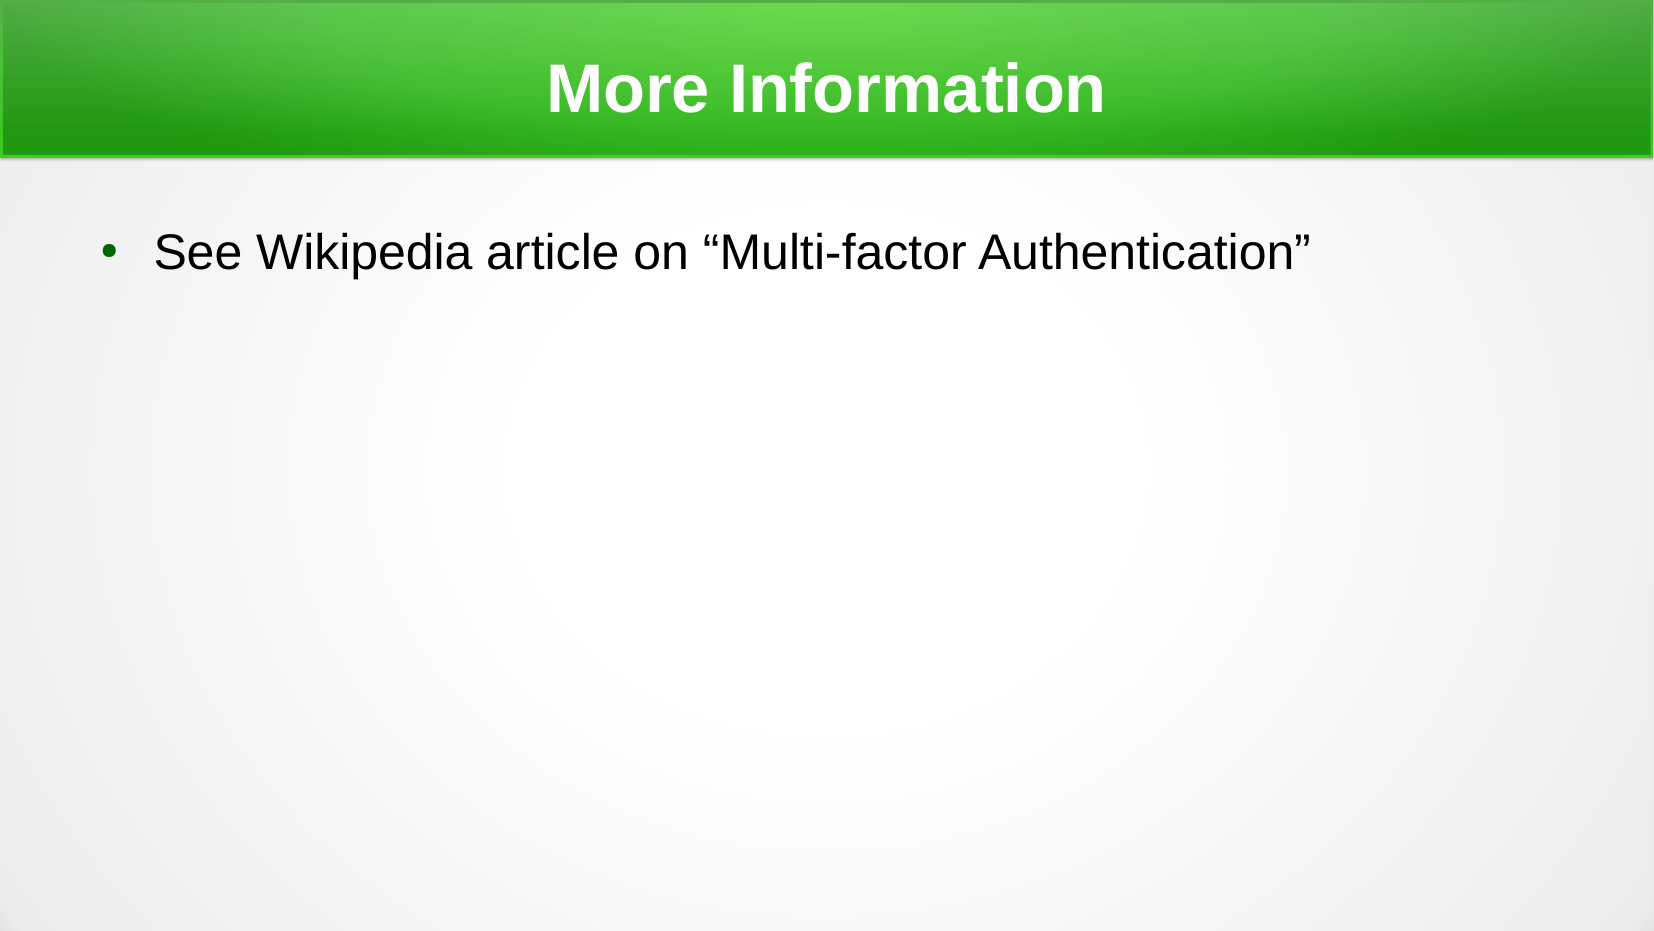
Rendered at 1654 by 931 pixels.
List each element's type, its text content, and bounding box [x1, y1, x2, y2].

list See Wikipedia article on “Multi-factor Authentication” [82, 224, 1571, 764]
title More Information [82, 35, 1571, 142]
